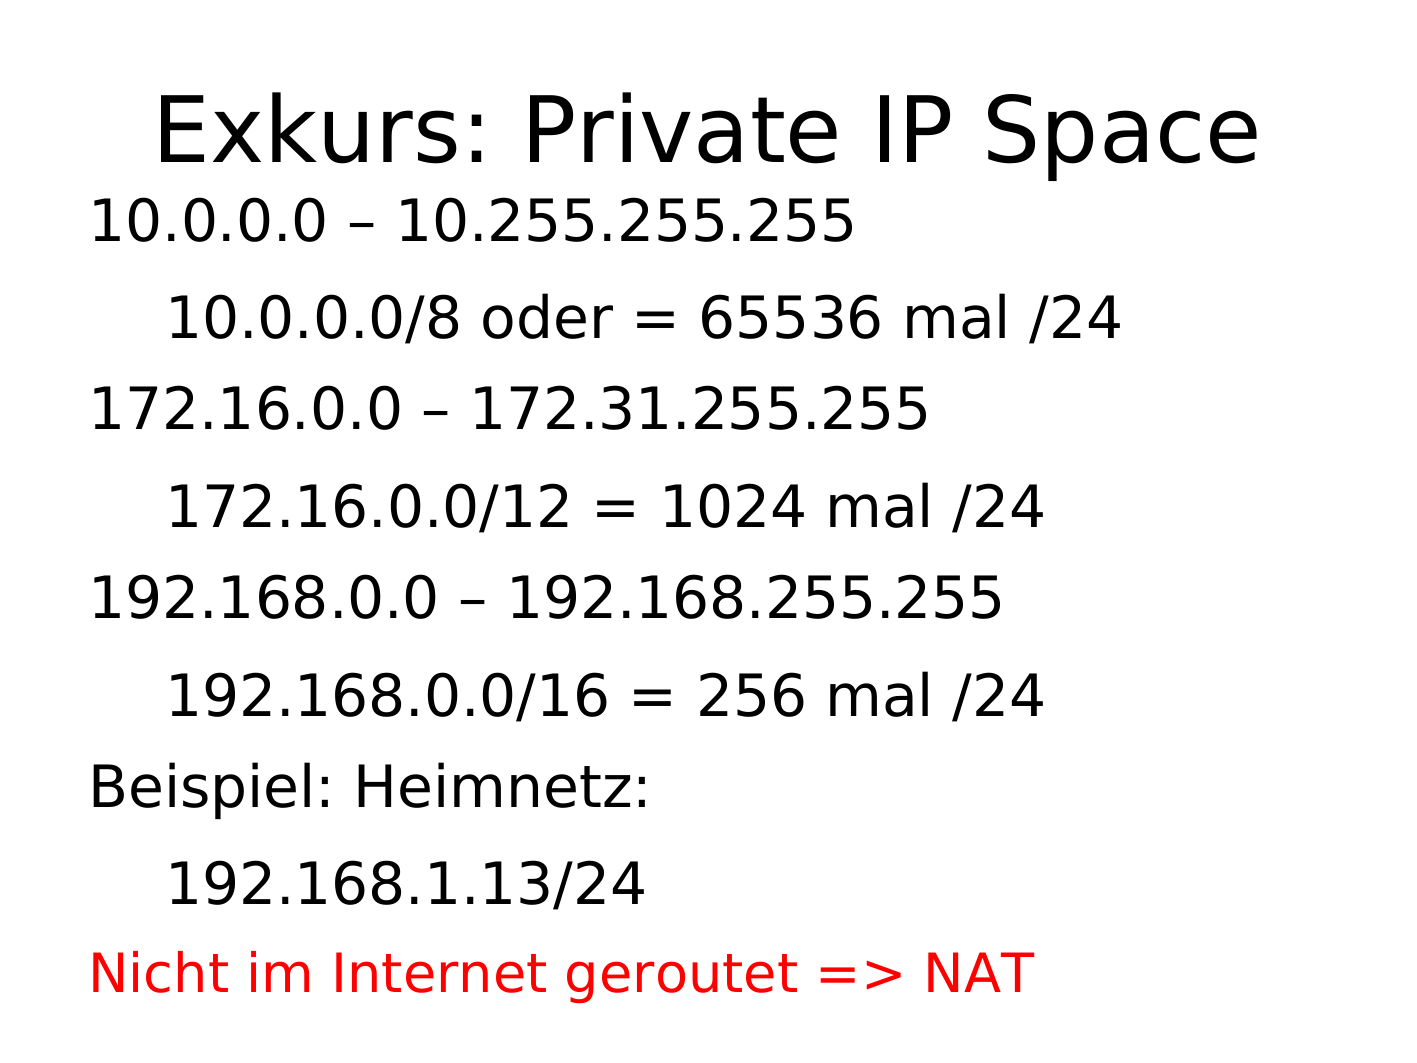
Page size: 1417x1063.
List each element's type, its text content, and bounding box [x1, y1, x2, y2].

list 10.0.0.0 – 10.255.255.255 10.0.0.0/8 oder = 65536 mal /24 172.16.0.0 – 172.31.255.255 172.16.0.0/12 = 1024 mal /24 192.168.0.0 – 192.168.255.255 192.168.0.0/16 = 256 mal /24 Beispiel: Heimnetz: 192.168.1.13/24 Nicht im Internet geroutet => NAT [70, 187, 1346, 1051]
title Exkurs: Private IP Space [70, 49, 1346, 187]
